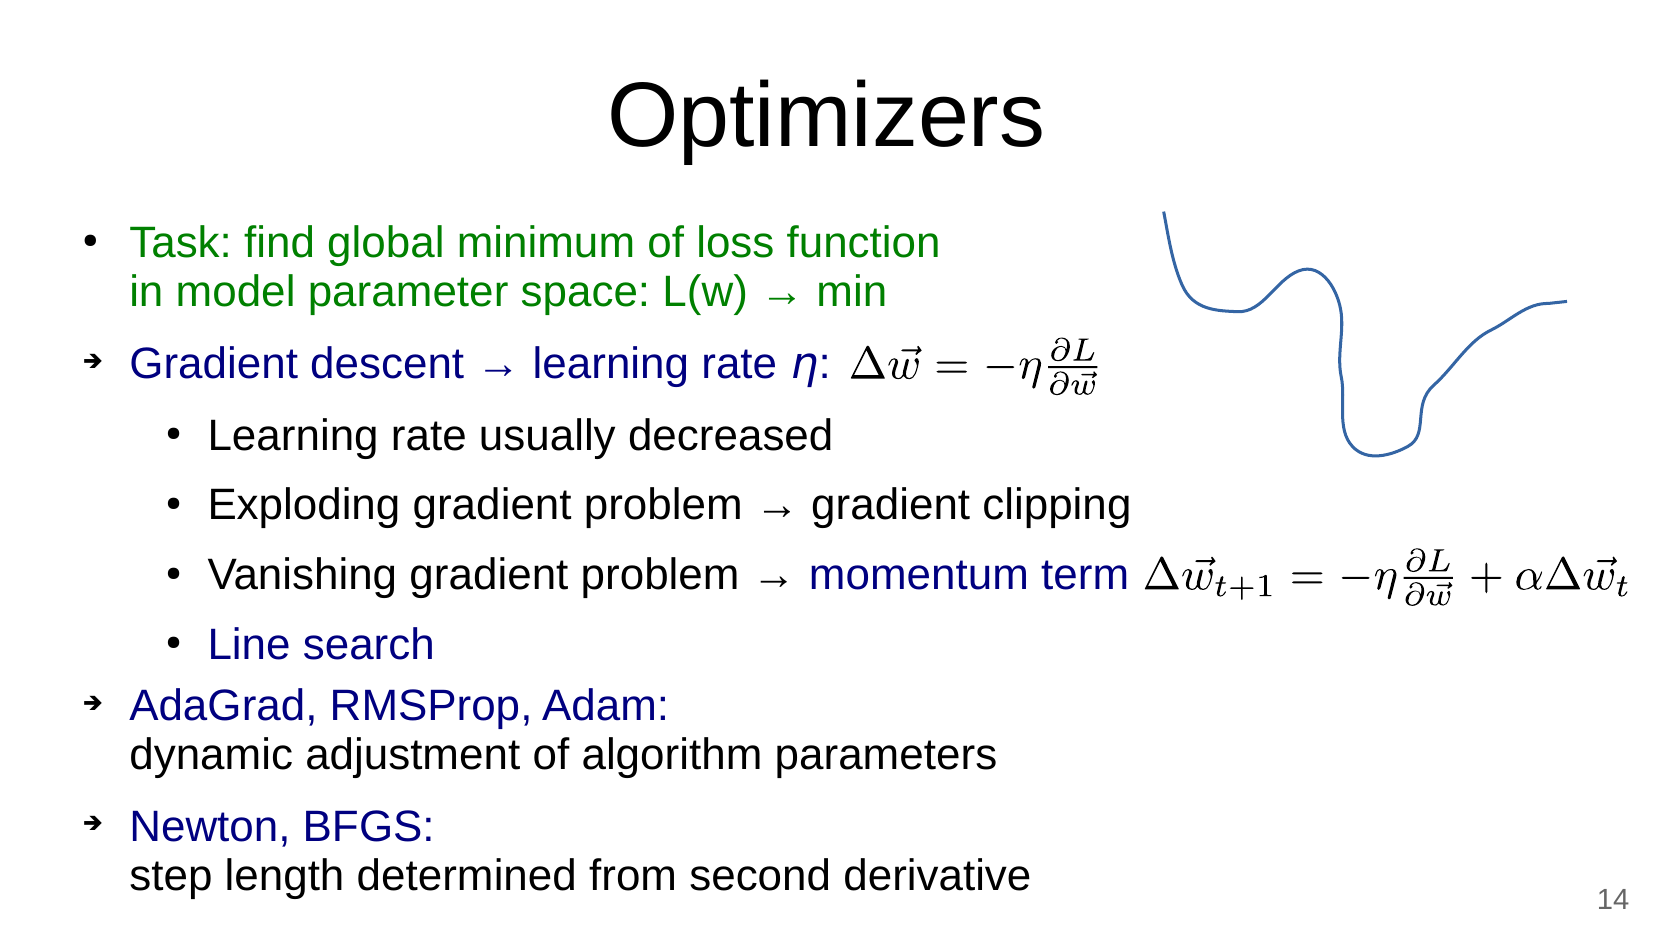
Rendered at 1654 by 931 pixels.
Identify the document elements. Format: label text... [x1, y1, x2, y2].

text_box [850, 337, 1098, 396]
title Optimizers [82, 37, 1571, 193]
list Task: find global minimum of loss function in model parameter space: L(w) → min Gradient descent → learning rate η: Learning rate usually decreased Exploding gradient problem → gradient clipping Vanishing gradient problem → momentum term Line search AdaGrad, RMSProp, Adam: dynamic adjustment of algorithm parameters Newton, BFGS: step length determined from second derivative [82, 217, 1571, 901]
text_box [1144, 548, 1628, 606]
